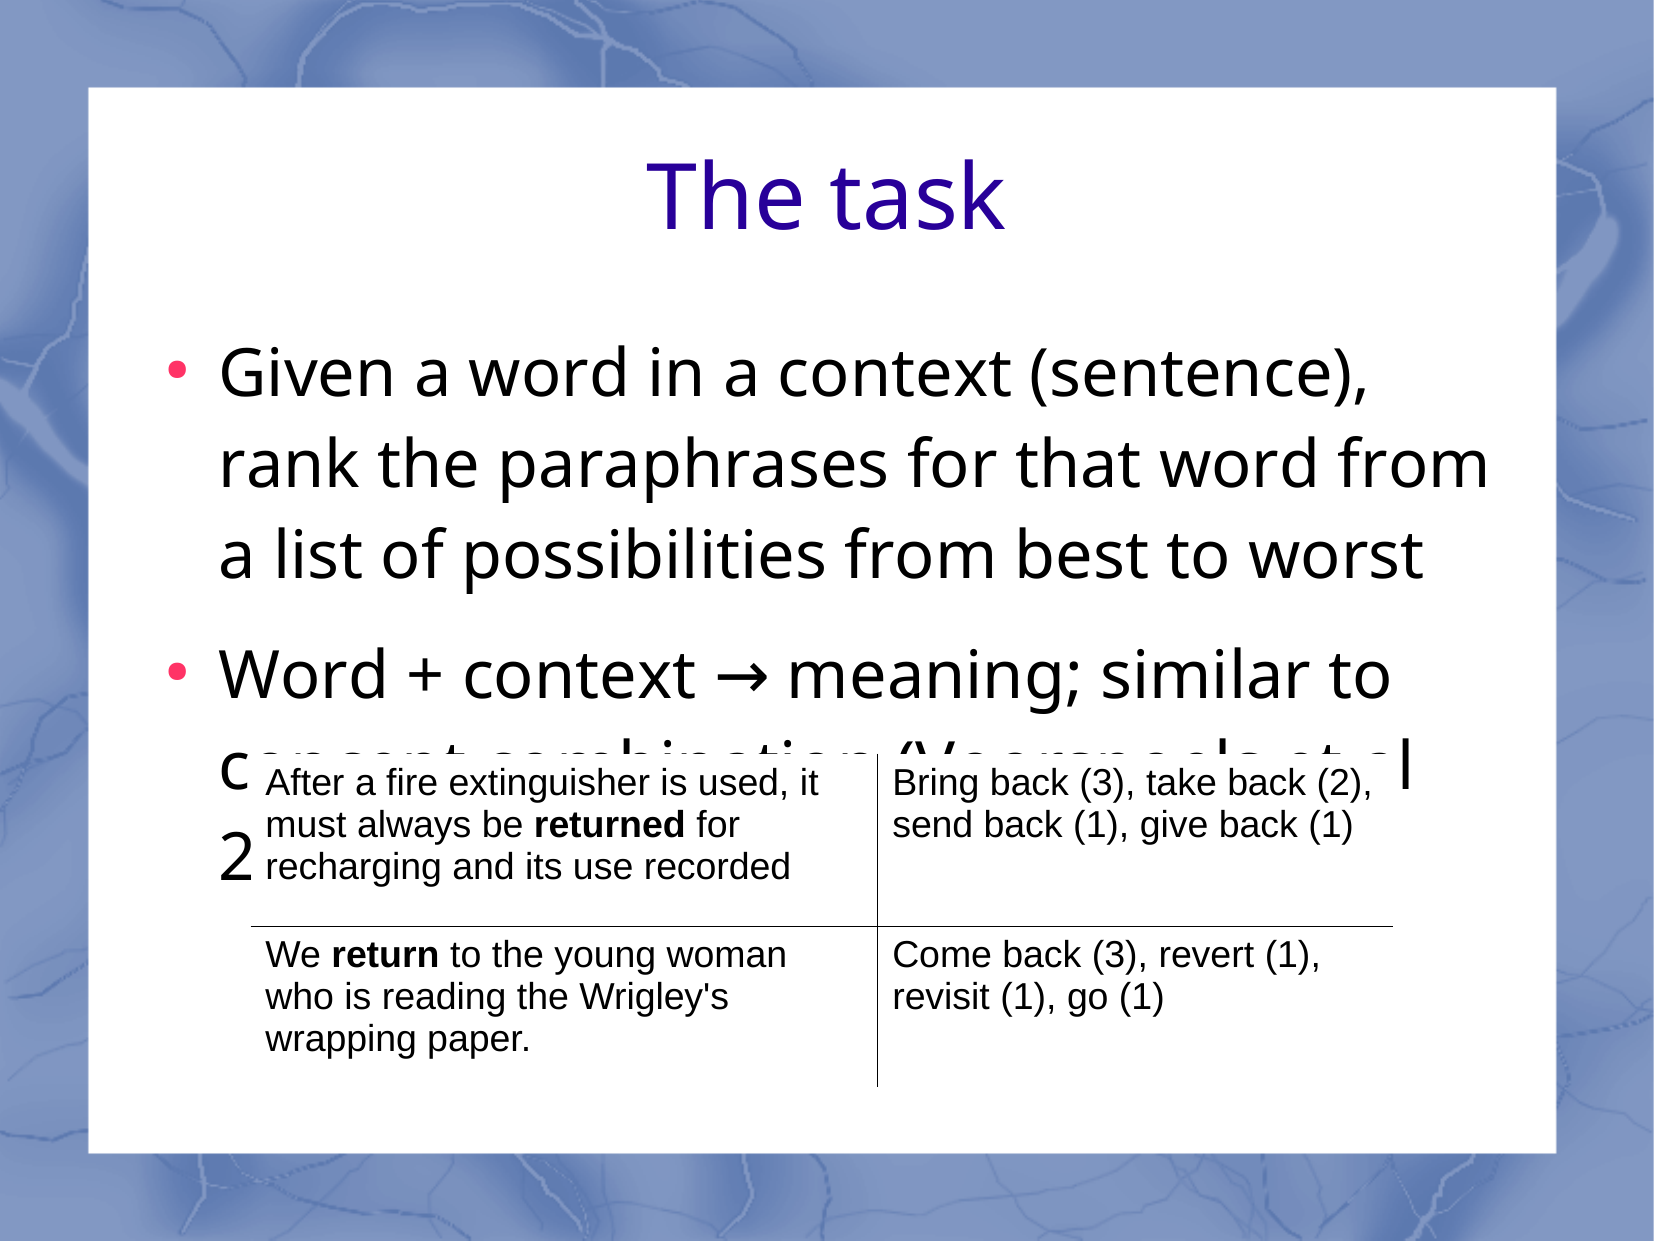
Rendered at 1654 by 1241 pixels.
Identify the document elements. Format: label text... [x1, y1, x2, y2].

table_cell Come back (3), revert (1), revisit (1), go (1) [878, 927, 1393, 1087]
table_header Bring back (3), take back (2), send back (1), give back (1) [878, 755, 1393, 926]
table_cell We return to the young woman who is reading the Wrigley's wrapping paper. [251, 927, 877, 1087]
table_header After a fire extinguisher is used, it must always be returned for recharging and its use recorded [251, 754, 877, 926]
list Given a word in a context (sentence), rank the paraphrases for that word from a list of possibilities from best to worst Word + context → meaning; similar to concept combination (Voorspoels et al 2009) [147, 325, 1506, 1130]
picture [0, 0, 1654, 1241]
title The task [118, 98, 1536, 291]
